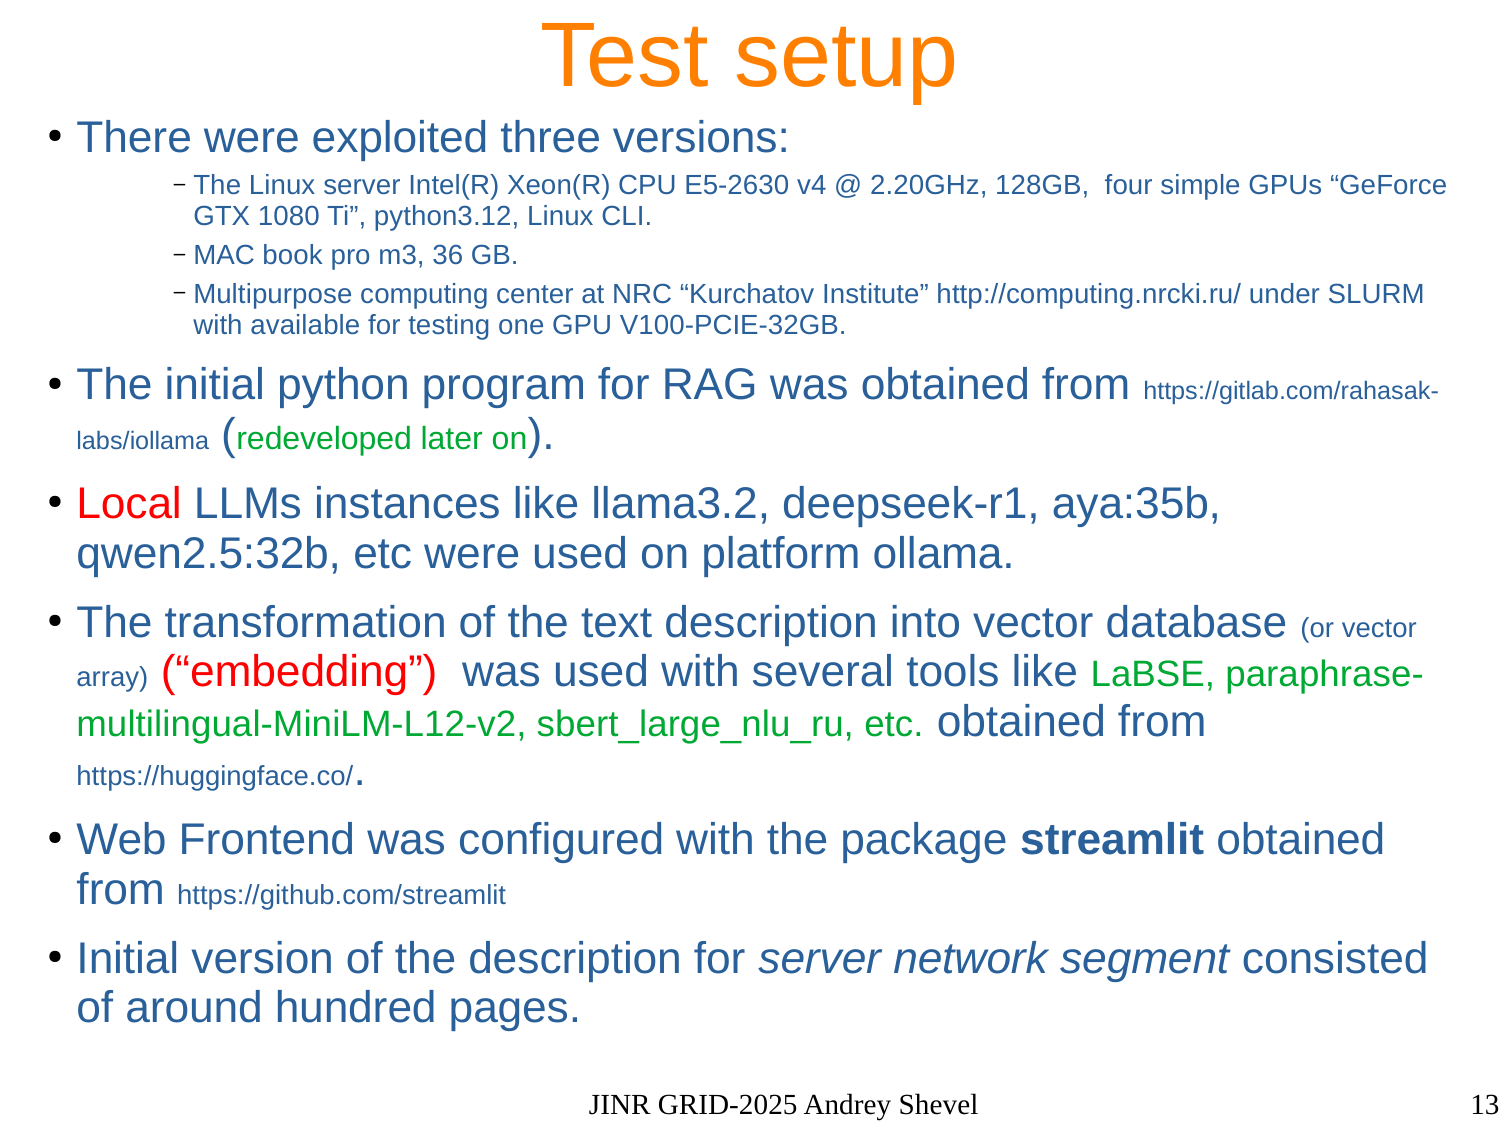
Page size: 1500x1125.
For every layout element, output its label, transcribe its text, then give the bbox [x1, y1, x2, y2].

title Test setup [75, 3, 1425, 107]
list There were exploited three versions: The Linux server Intel(R) Xeon(R) CPU E5-2630 v4 @ 2.20GHz, 128GB, four simple GPUs “GeForce GTX 1080 Ti”, python3.12, Linux CLI. MAC book pro m3, 36 GB. Multipurpose computing center at NRC “Kurchatov Institute” http://computing.nrcki.ru/ under SLURM with available for testing one GPU V100-PCIE-32GB. The initial python program for RAG was obtained from https://gitlab.com/rahasak-labs/iollama (redeveloped later on). Local LLMs instances like llama3.2, deepseek-r1, aya:35b, qwen2.5:32b, etc were used on platform ollama. The transformation of the text description into vector database (or vector array) (“embedding”) was used with several tools like LaBSE, paraphrase-multilingual-MiniLM-L12-v2, sbert_large_nlu_ru, etc. obtained from https://huggingface.co/. Web Frontend was configured with the package streamlit obtained from https://github.com/streamlit Initial version of the description for server network segment consisted of around hundred pages. [37, 112, 1463, 1044]
